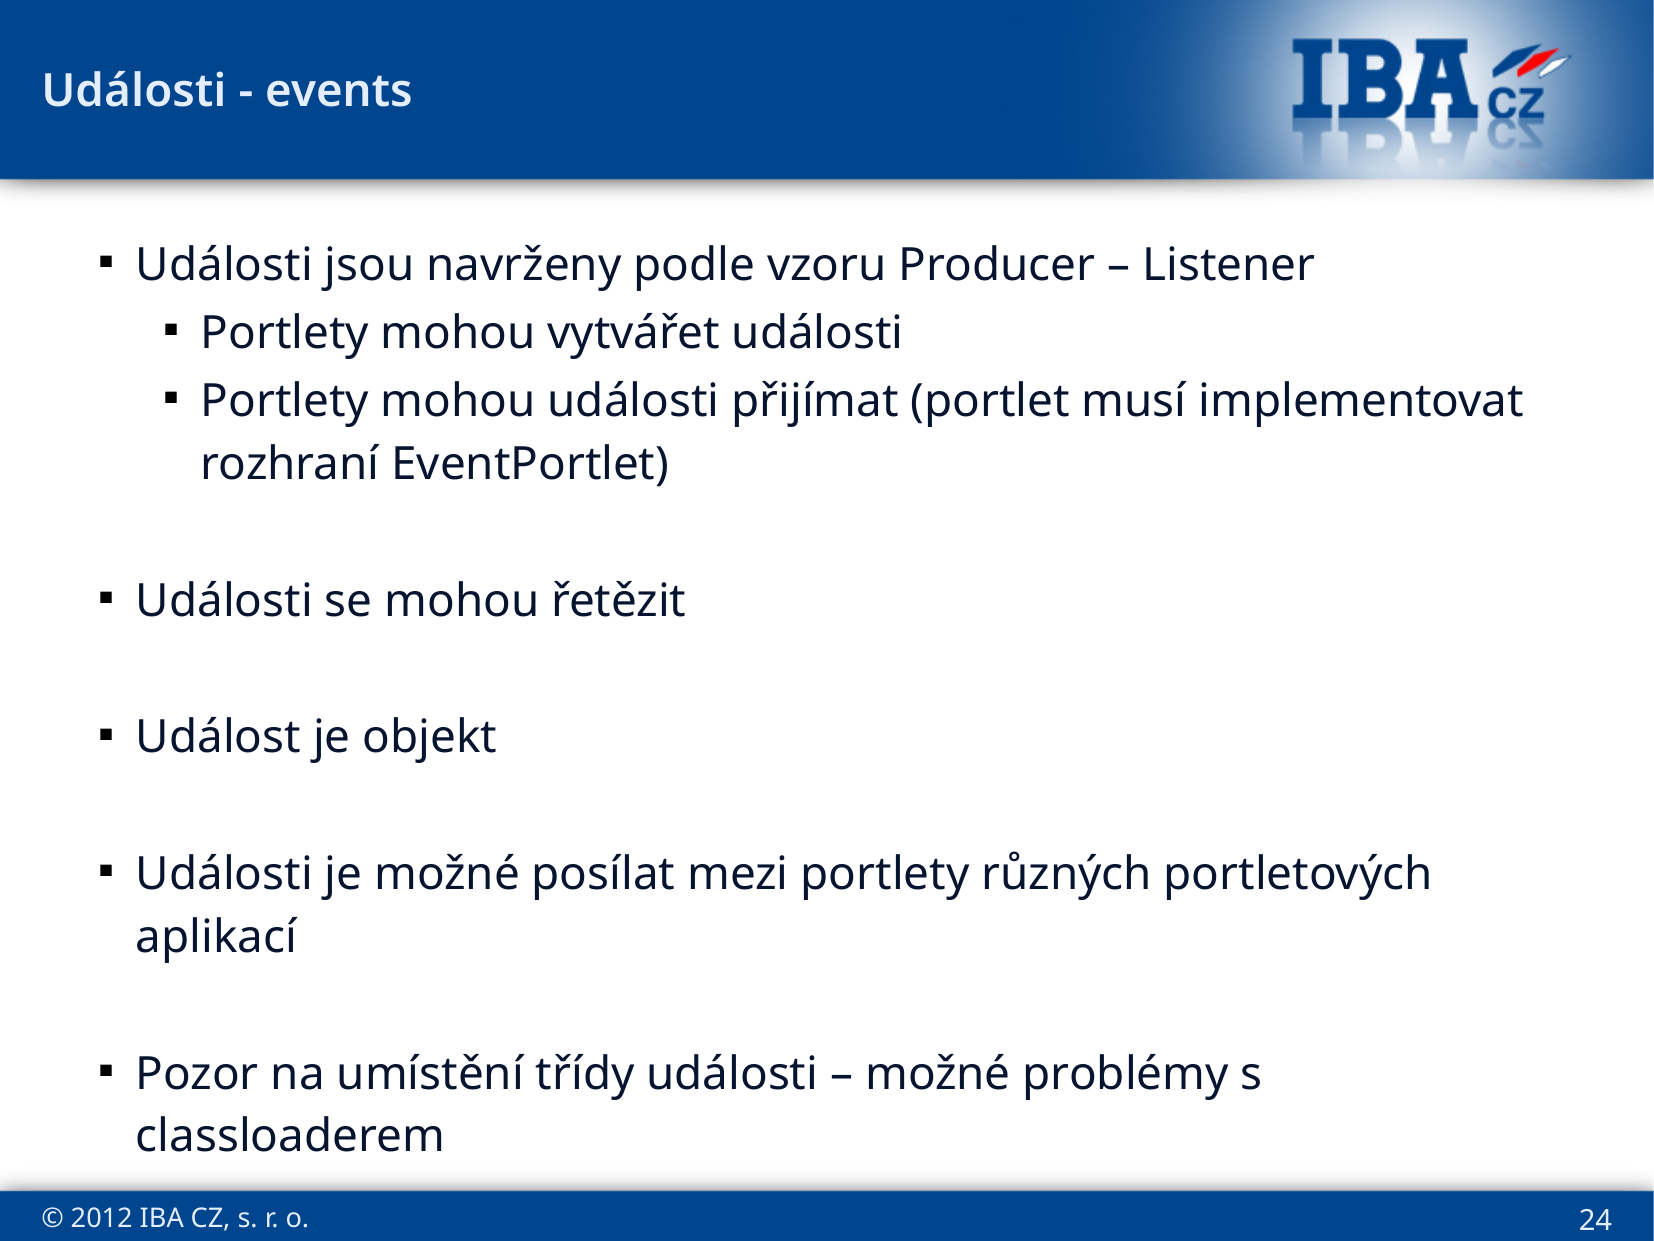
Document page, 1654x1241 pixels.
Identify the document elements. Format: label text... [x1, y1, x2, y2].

picture [0, 0, 1654, 1241]
list Události jsou navrženy podle vzoru Producer – Listener Portlety mohou vytvářet události Portlety mohou události přijímat (portlet musí implementovat rozhraní EventPortlet) Události se mohou řetězit Událost je objekt Události je možné posílat mezi portlety různých portletových aplikací Pozor na umístění třídy události – možné problémy s classloaderem [82, 231, 1571, 1137]
title Události - events [41, 7, 1105, 170]
